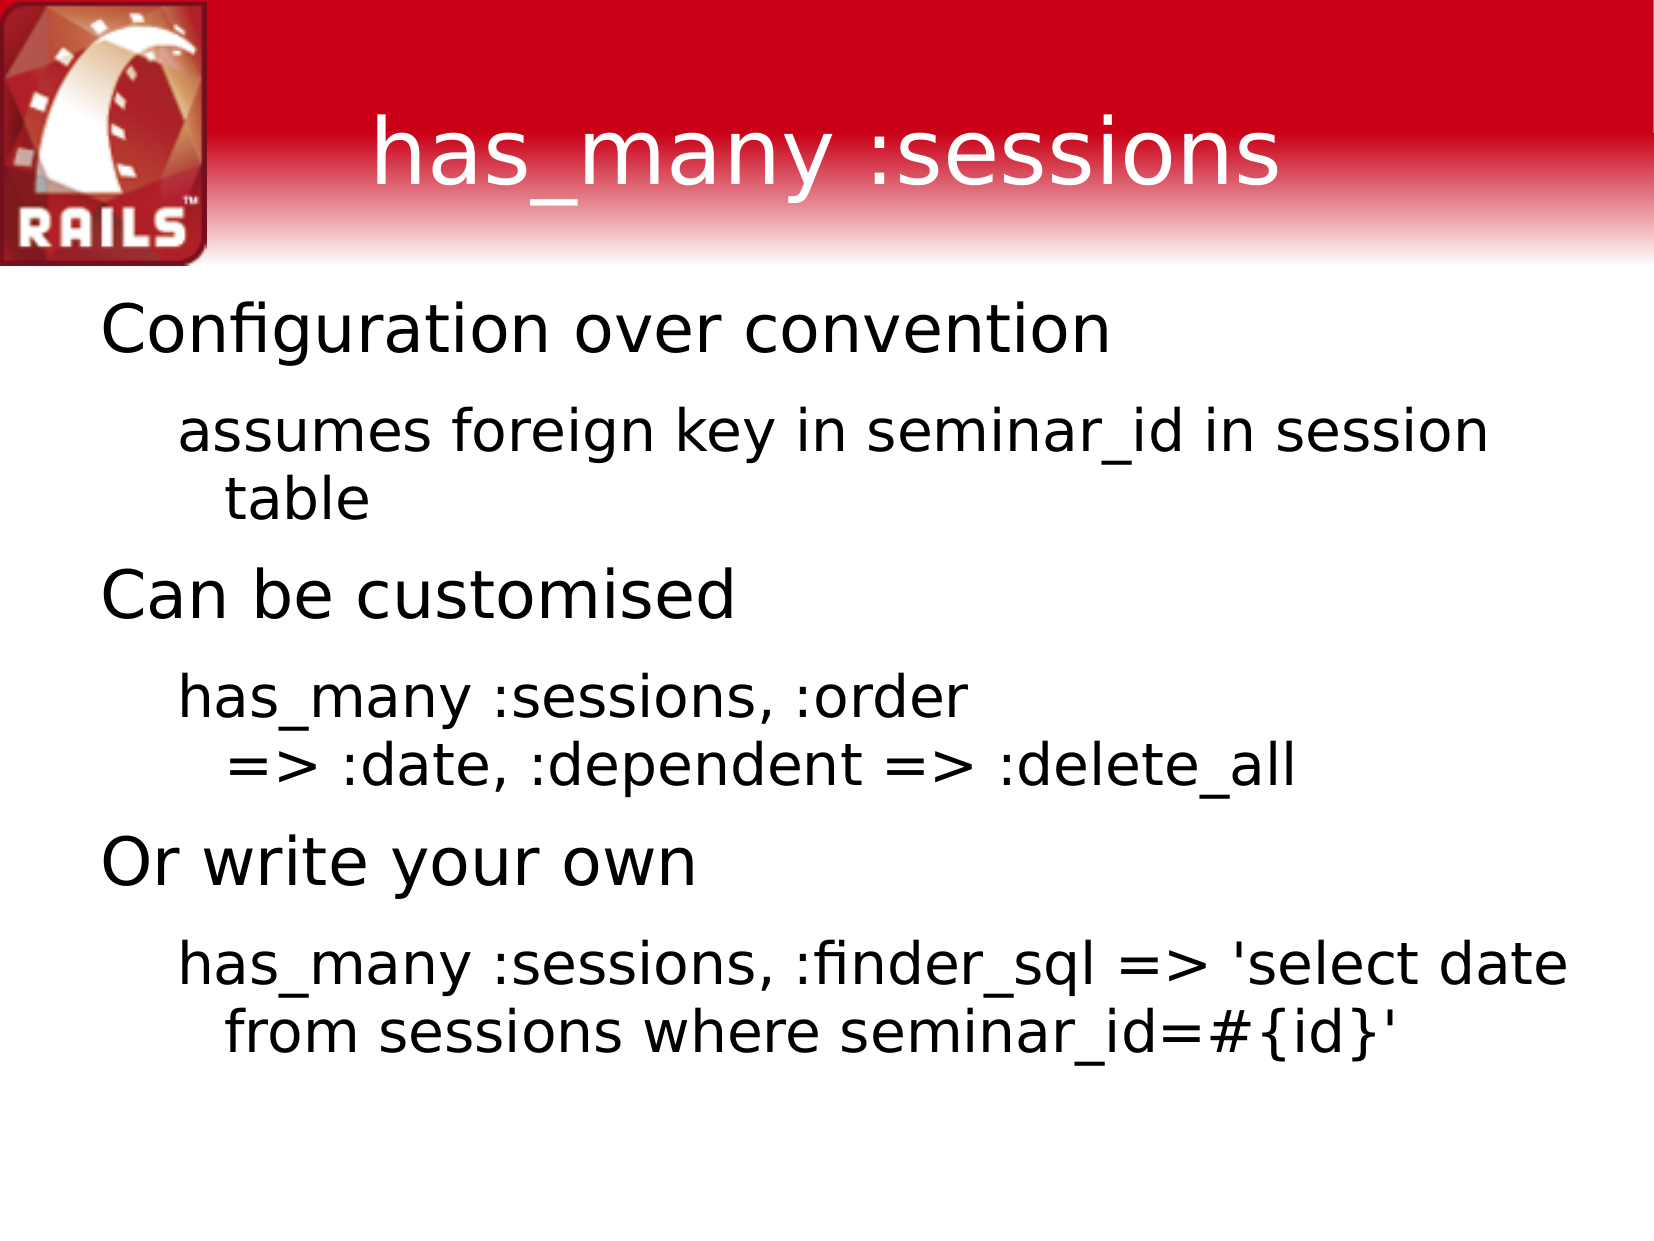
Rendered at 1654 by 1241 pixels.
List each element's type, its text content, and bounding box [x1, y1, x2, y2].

title has_many :sessions [82, 56, 1571, 250]
picture [0, 2, 207, 266]
list Configuration over convention assumes foreign key in seminar_id in session table Can be customised has_many :sessions, :order => :date, :dependent => :delete_all Or write your own has_many :sessions, :finder_sql => 'select date from sessions where seminar_id=#{id}' [82, 290, 1571, 1094]
